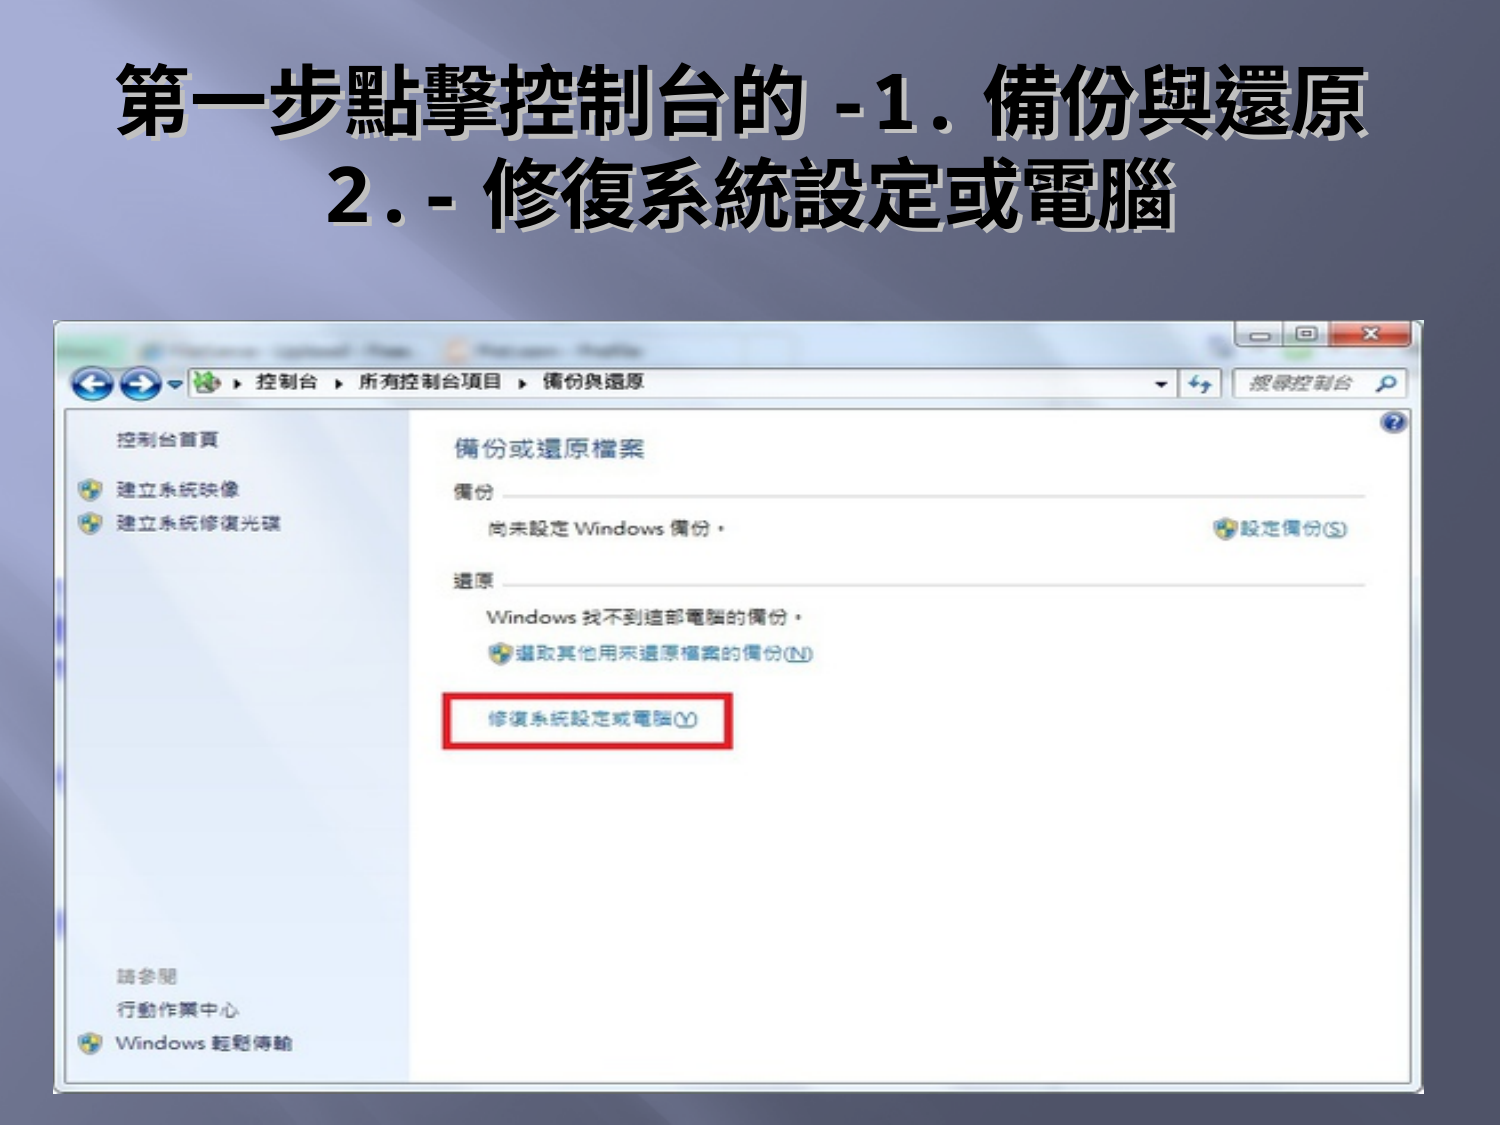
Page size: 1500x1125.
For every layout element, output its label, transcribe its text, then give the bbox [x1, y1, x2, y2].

title 第一步點擊控制台的-1.備份與還原2.-修復系統設定或電腦 [75, 45, 1426, 233]
picture [53, 320, 1424, 1095]
